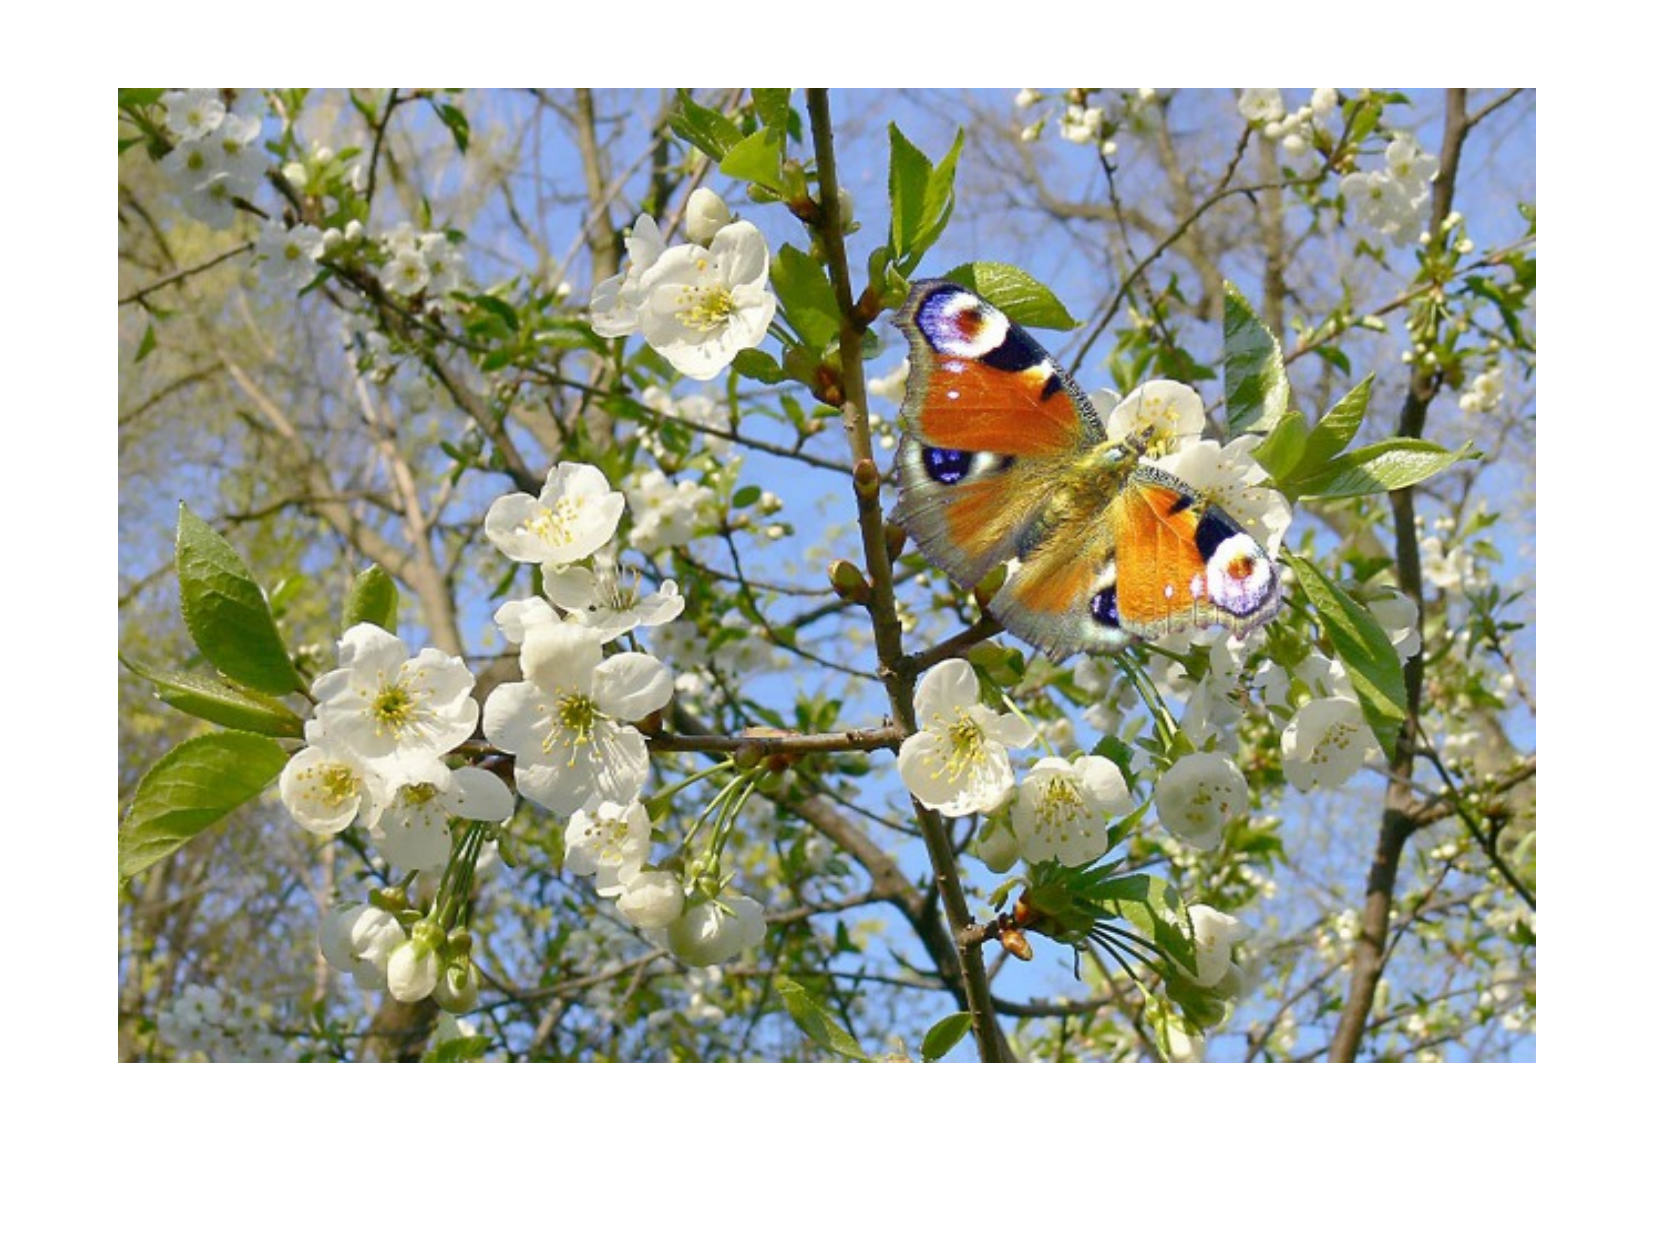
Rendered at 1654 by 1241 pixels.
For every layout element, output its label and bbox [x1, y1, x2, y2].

picture [118, 88, 1536, 1063]
